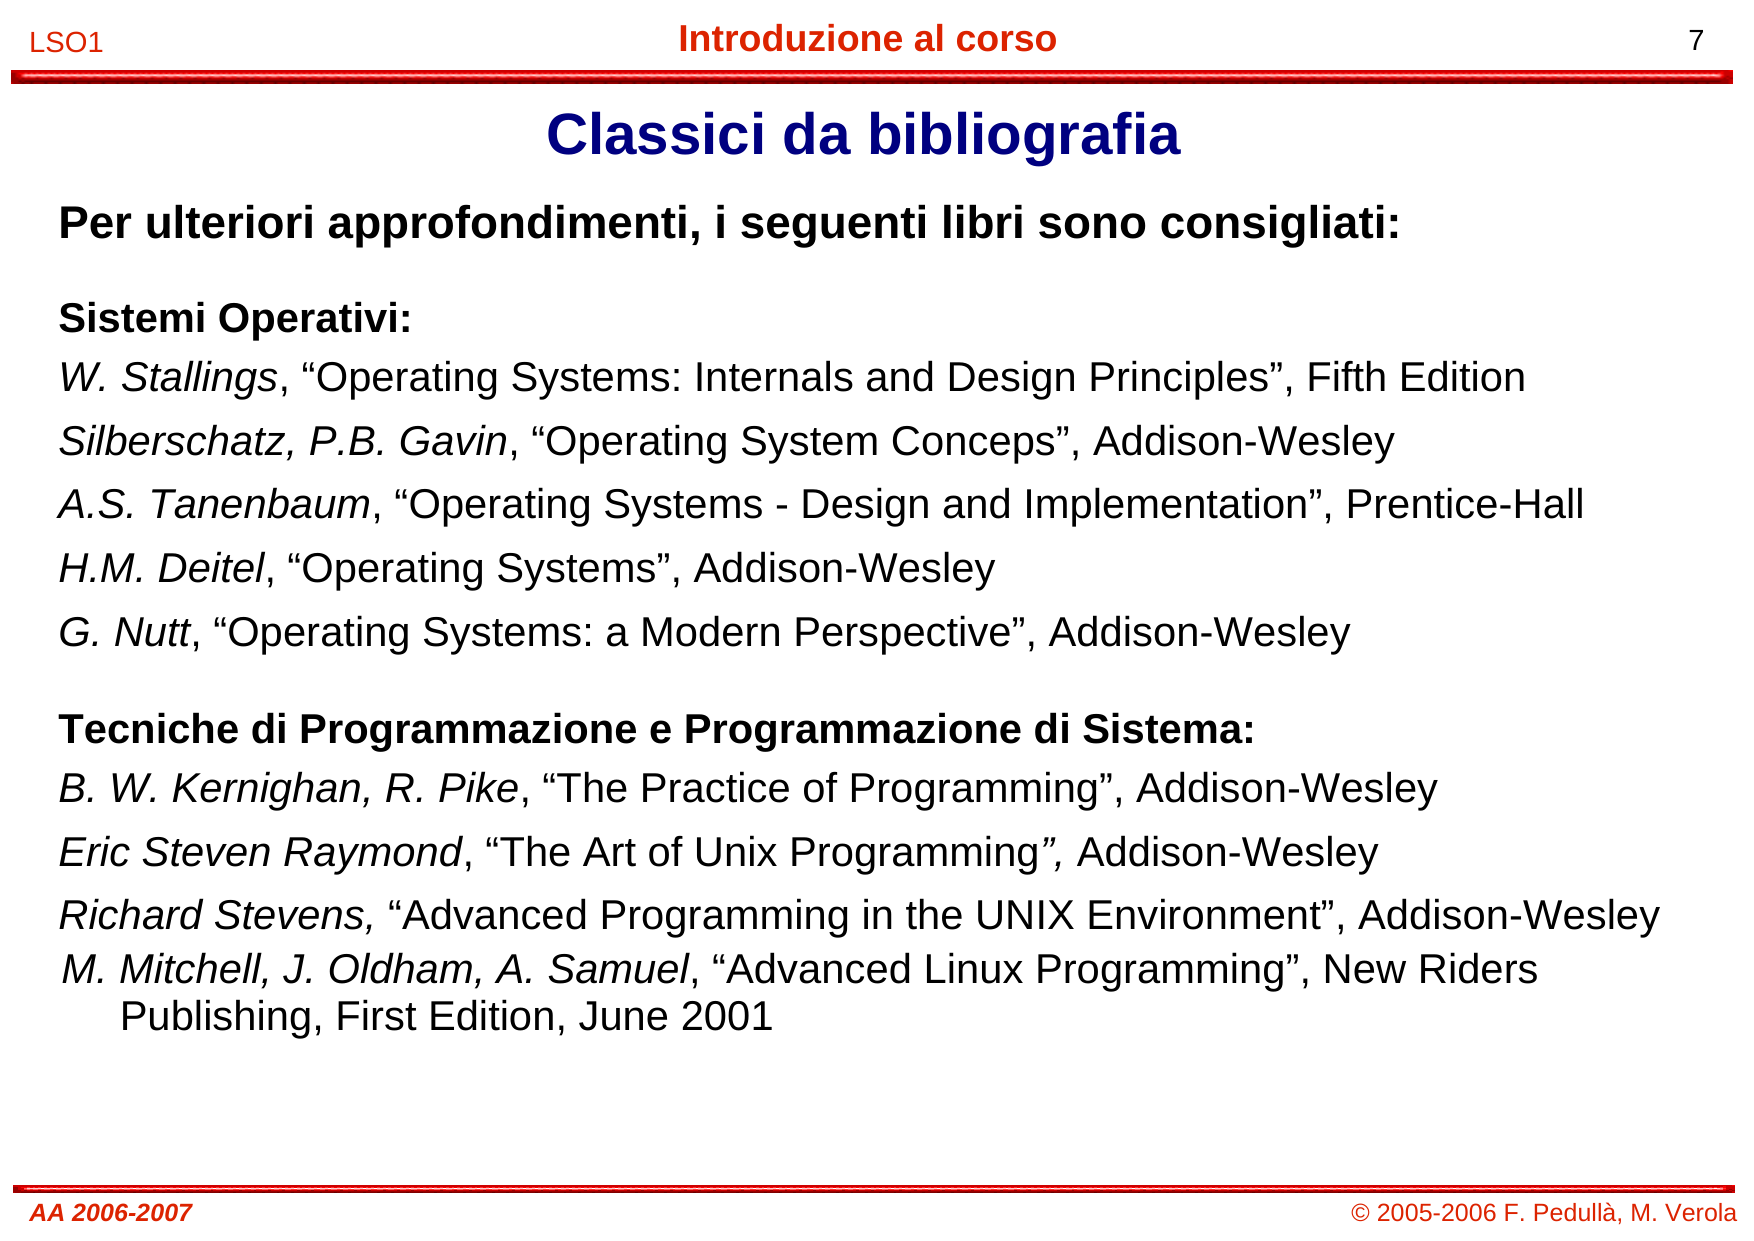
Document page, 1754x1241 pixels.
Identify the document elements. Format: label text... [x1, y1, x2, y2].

picture [13, 1185, 58, 1193]
text_box Classici da bibliografia [392, 98, 1336, 187]
picture [11, 70, 1733, 84]
picture [1696, 1185, 1735, 1193]
list Per ulteriori approfondimenti, i seguenti libri sono consigliati: Sistemi Operativi: W. Stallings, “Operating Systems: Internals and Design Principles”, Fifth Edition Silberschatz, P.B. Gavin, “Operating System Conceps”, Addison-Wesley A.S. Tanenbaum, “Operating Systems - Design and Implementation”, Prentice-Hall H.M. Deitel, “Operating Systems”, Addison-Wesley G. Nutt, “Operating Systems: a Modern Perspective”, Addison-Wesley Tecniche di Programmazione e Programmazione di Sistema: B. W. Kernighan, R. Pike, “The Practice of Programming”, Addison-Wesley Eric Steven Raymond, “The Art of Unix Programming”, Addison-Wesley Richard Stevens, “Advanced Programming in the UNIX Environment”, Addison-Wesley M. Mitchell, J. Oldham, A. Samuel, “Advanced Linux Programming”, New Riders Publishing, First Edition, June 2001 [58, 197, 1696, 1219]
